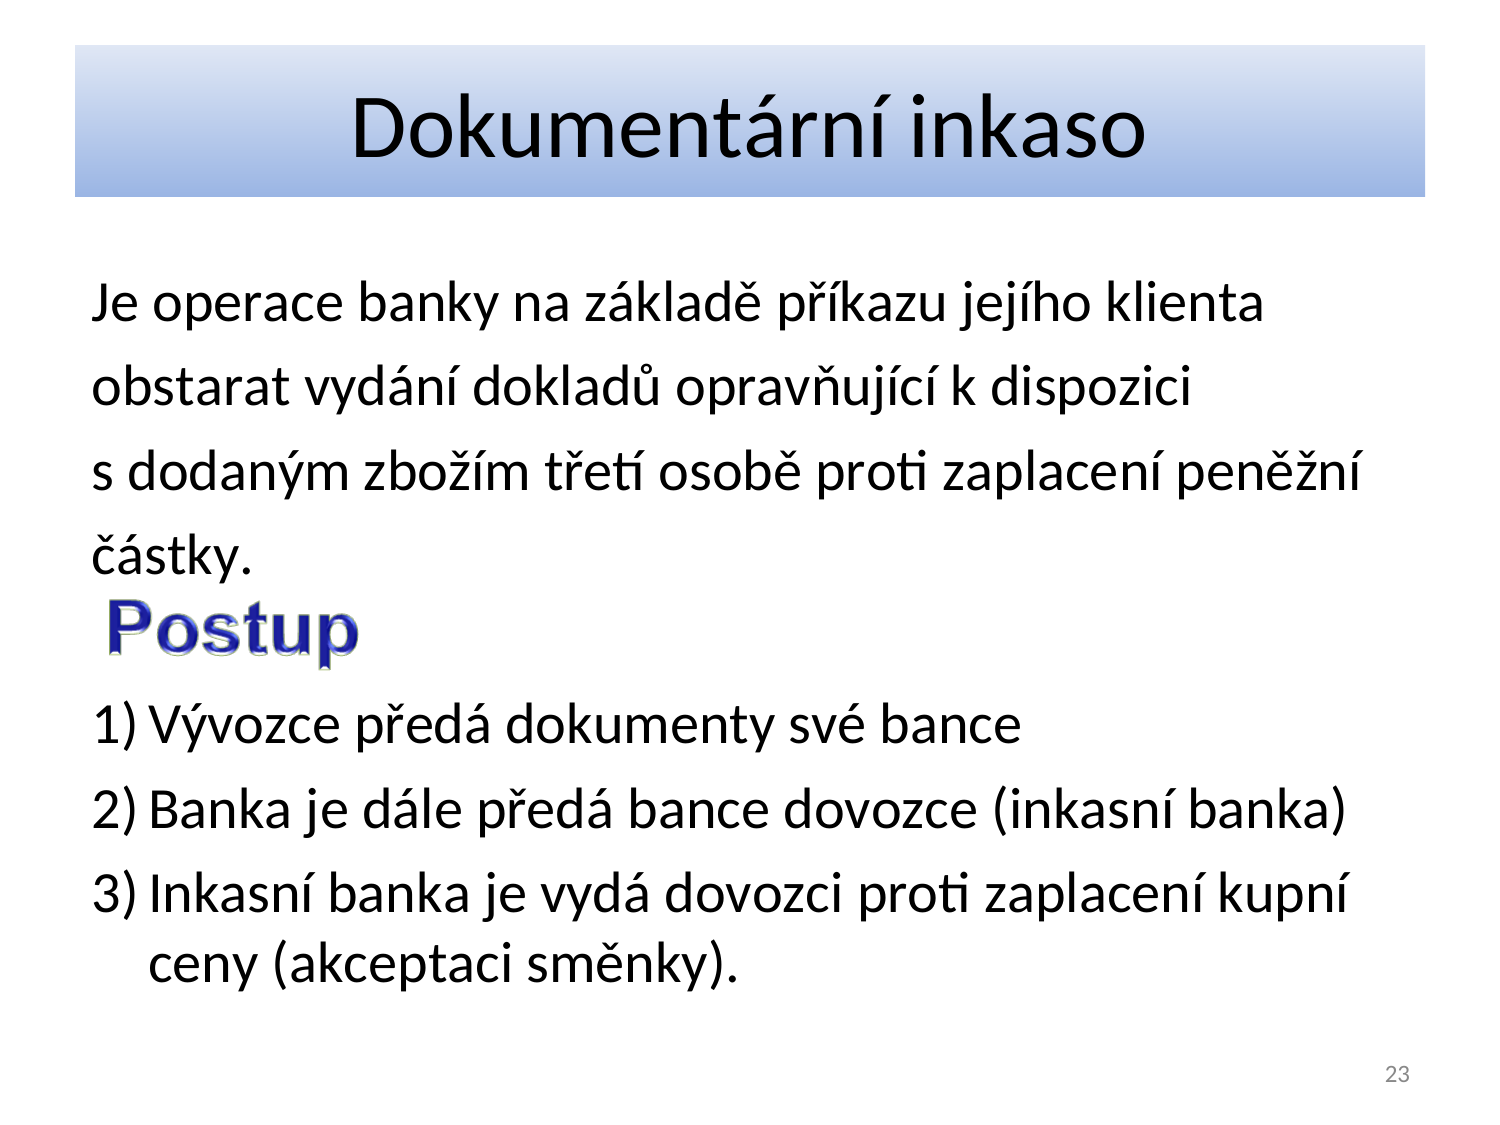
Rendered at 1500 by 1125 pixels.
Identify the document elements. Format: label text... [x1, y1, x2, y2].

text_box <číslo> [1074, 1042, 1426, 1103]
picture [57, 556, 408, 681]
list Je operace banky na základě příkazu jejího klienta obstarat vydání dokladů opravňující k dispozici s dodaným zbožím třetí osobě proti zaplacení peněžní částky. Vývozce předá dokumenty své bance Banka je dále předá bance dovozce (inkasní banka) Inkasní banka je vydá dovozci proti zaplacení kupní ceny (akceptaci směnky). [76, 255, 1427, 1087]
title Dokumentární inkaso [75, 45, 1426, 197]
